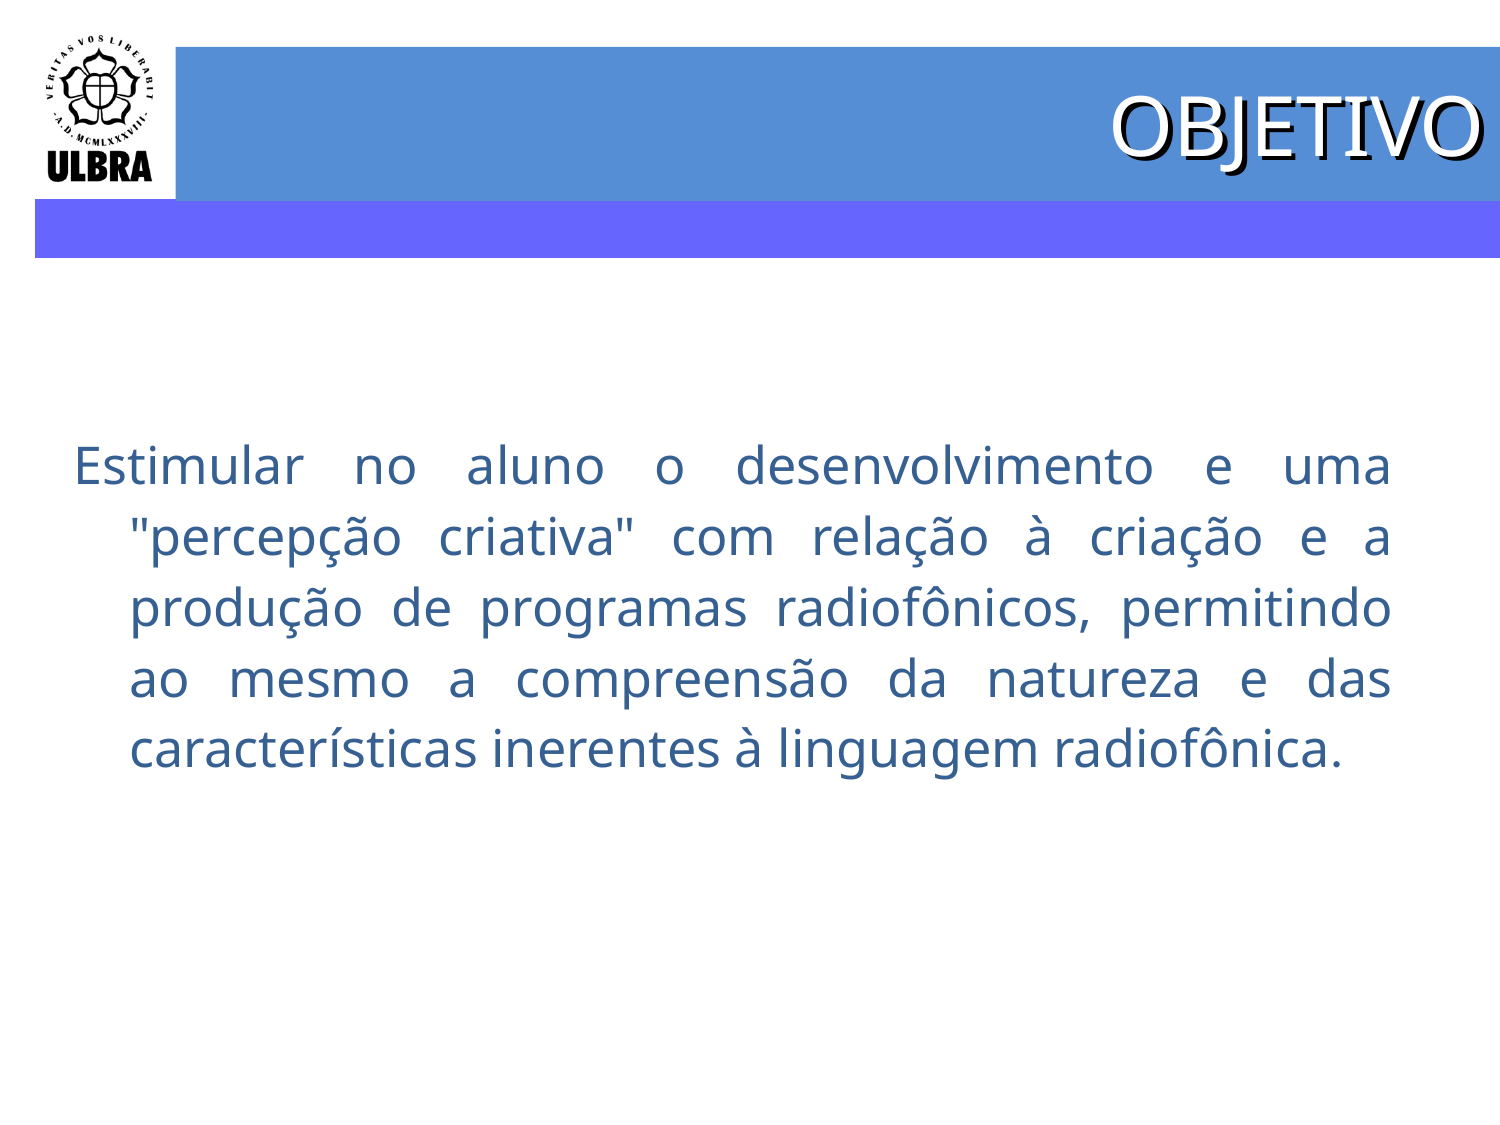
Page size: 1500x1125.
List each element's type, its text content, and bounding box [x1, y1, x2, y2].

title OBJETIVO [175, 46, 1500, 202]
picture [46, 35, 153, 182]
list Estimular no aluno o desenvolvimento e uma "percepção criativa" com relação à criação e a produção de programas radiofônicos, permitindo ao mesmo a compreensão da natureza e das características inerentes à linguagem radiofônica. [58, 421, 1409, 888]
